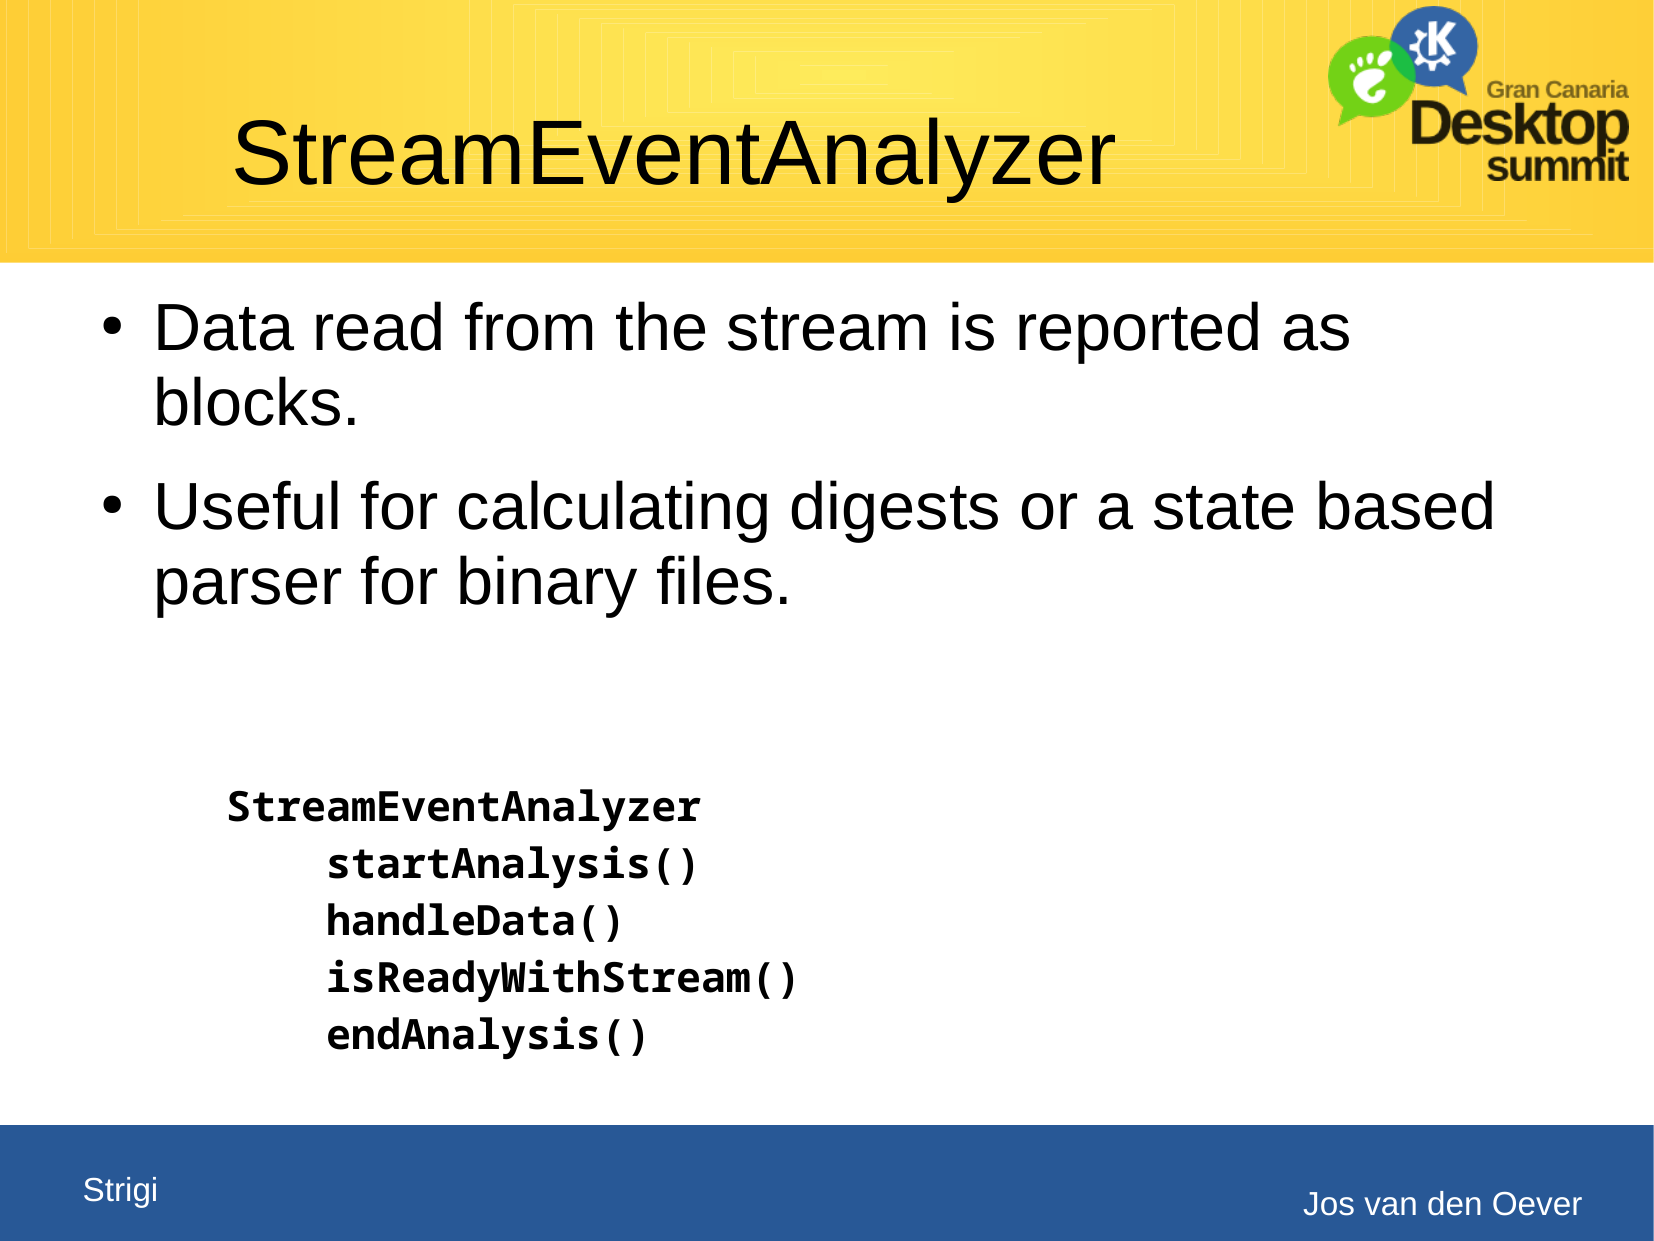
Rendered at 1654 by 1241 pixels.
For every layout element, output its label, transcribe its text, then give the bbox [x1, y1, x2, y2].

picture [1328, 6, 1629, 181]
list Data read from the stream is reported as blocks. Useful for calculating digests or a state based parser for binary files. [82, 290, 1571, 1109]
text_box StreamEventAnalyzer startAnalysis() handleData() isReadyWithStream() endAnalysis() [211, 712, 1088, 1201]
title StreamEventAnalyzer [37, 49, 1313, 257]
